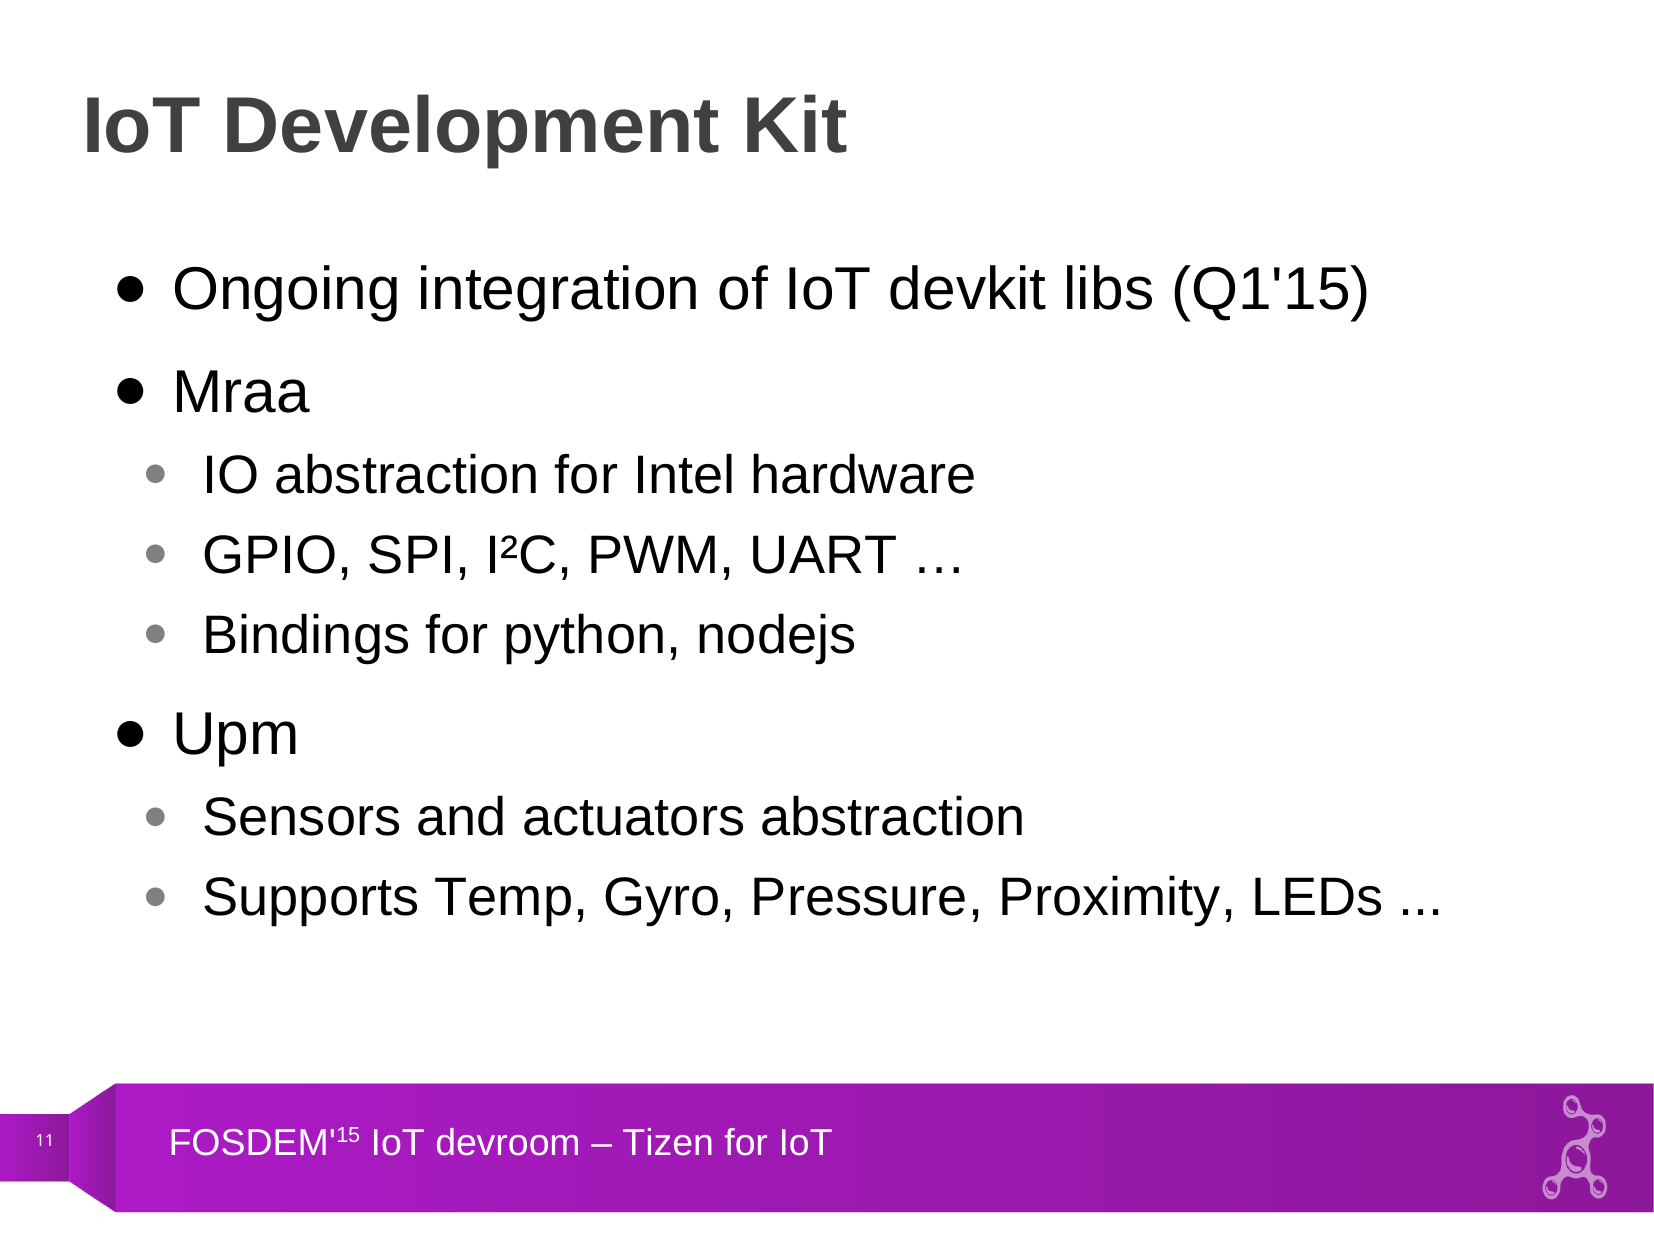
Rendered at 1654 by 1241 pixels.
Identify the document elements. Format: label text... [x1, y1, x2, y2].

title IoT Development Kit [82, 73, 1571, 235]
picture [0, 0, 1654, 1241]
list Ongoing integration of IoT devkit libs (Q1'15) Mraa IO abstraction for Intel hardware GPIO, SPI, I²C, PWM, UART … Bindings for python, nodejs Upm Sensors and actuators abstraction Supports Temp, Gyro, Pressure, Proximity, LEDs ... [82, 249, 1571, 969]
